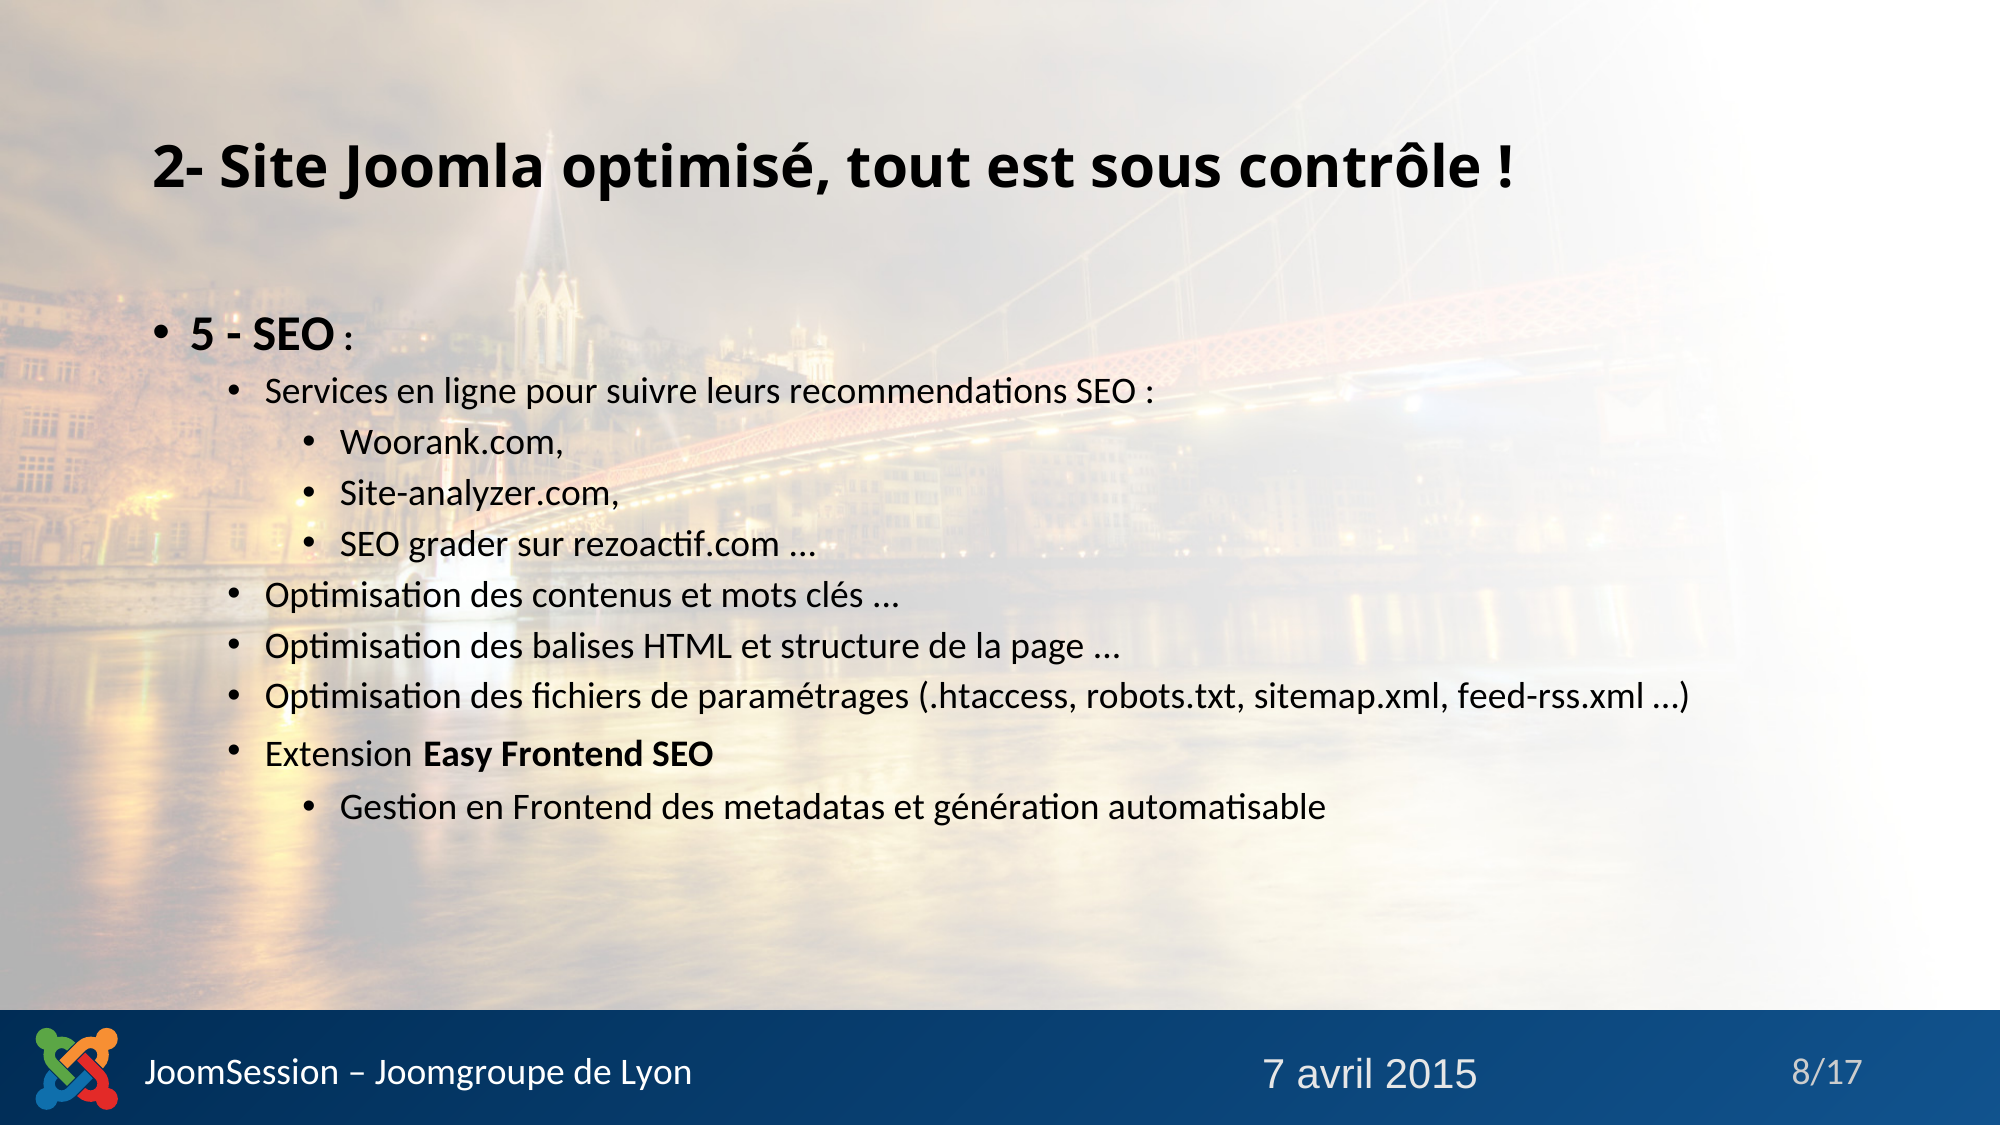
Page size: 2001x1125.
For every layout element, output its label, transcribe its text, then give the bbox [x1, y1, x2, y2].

title 2- Site Joomla optimisé, tout est sous contrôle ! [137, 59, 1863, 278]
list 5 - SEO : Services en ligne pour suivre leurs recommendations SEO : Woorank.com, Site-analyzer.com, SEO grader sur rezoactif.com ... Optimisation des contenus et mots clés ... Optimisation des balises HTML et structure de la page ... Optimisation des fichiers de paramétrages (.htaccess, robots.txt, sitemap.xml, feed-rss.xml …) Extension Easy Frontend SEO Gestion en Frontend des metadatas et génération automatisable [137, 299, 1863, 952]
picture [0, 0, 2001, 1125]
